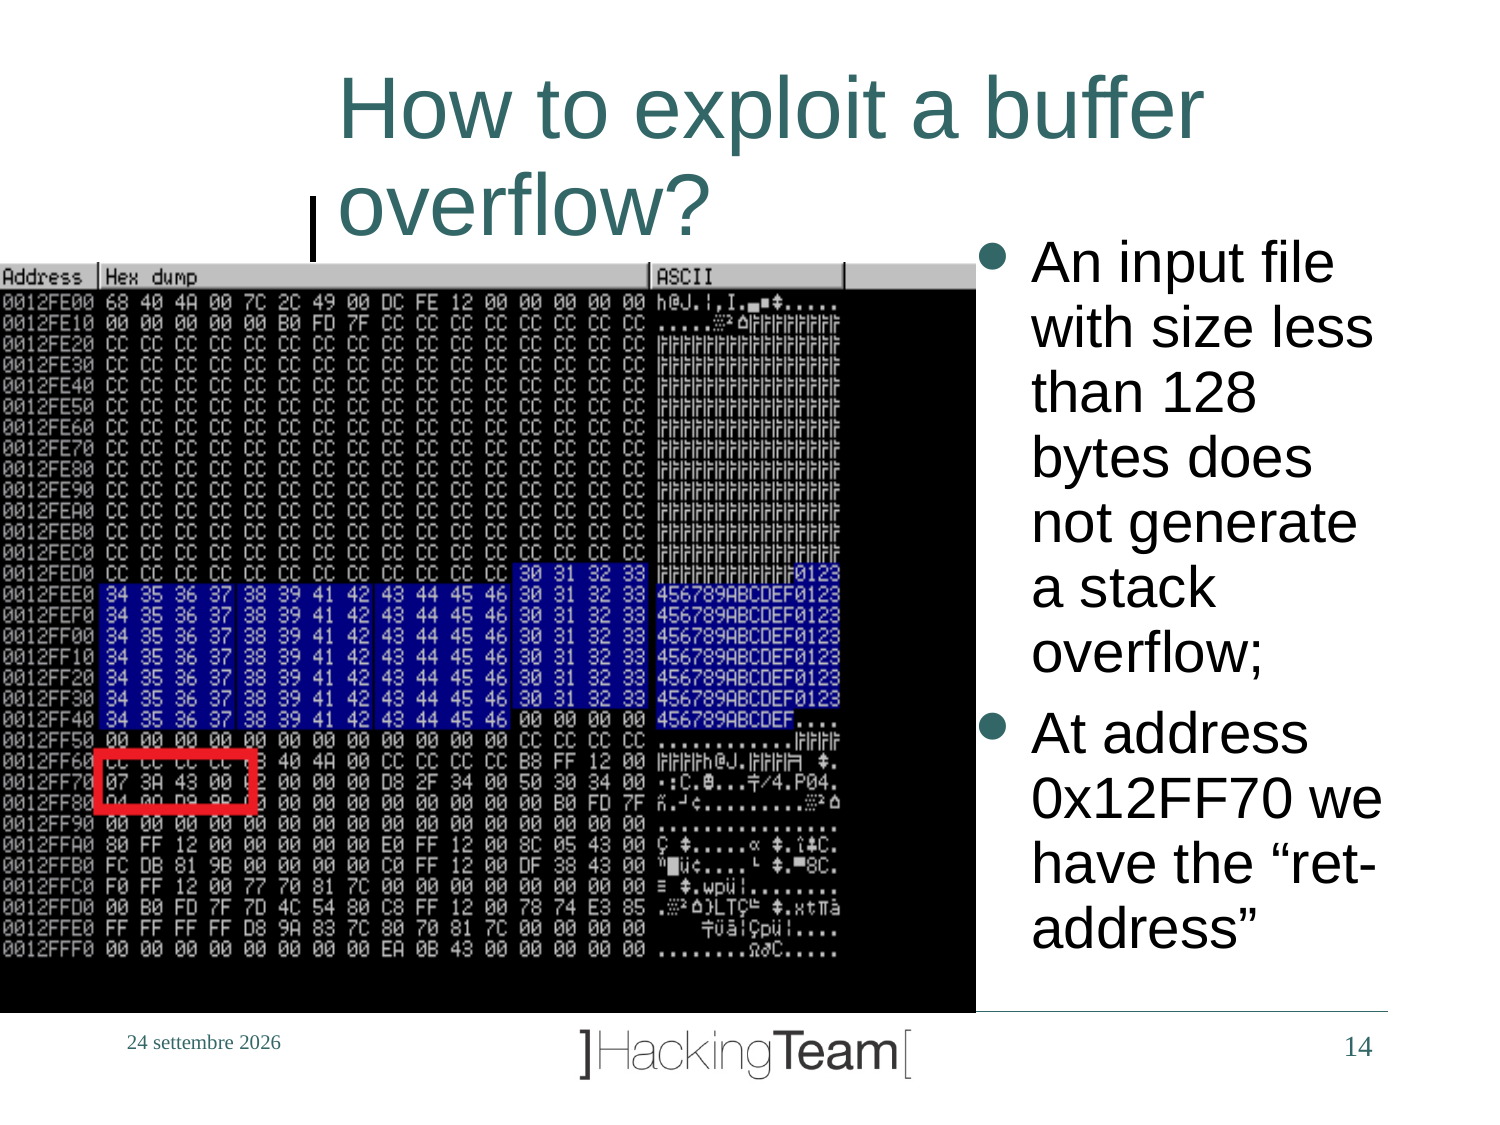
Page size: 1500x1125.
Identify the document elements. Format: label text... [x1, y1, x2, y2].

list An input file with size less than 128 bytes does not generate a stack overflow; At address 0x12FF70 we have the “ret-address” [975, 229, 1401, 973]
title How to exploit a buffer overflow? [337, 31, 1401, 262]
picture [0, 262, 976, 1013]
picture [574, 1023, 916, 1084]
